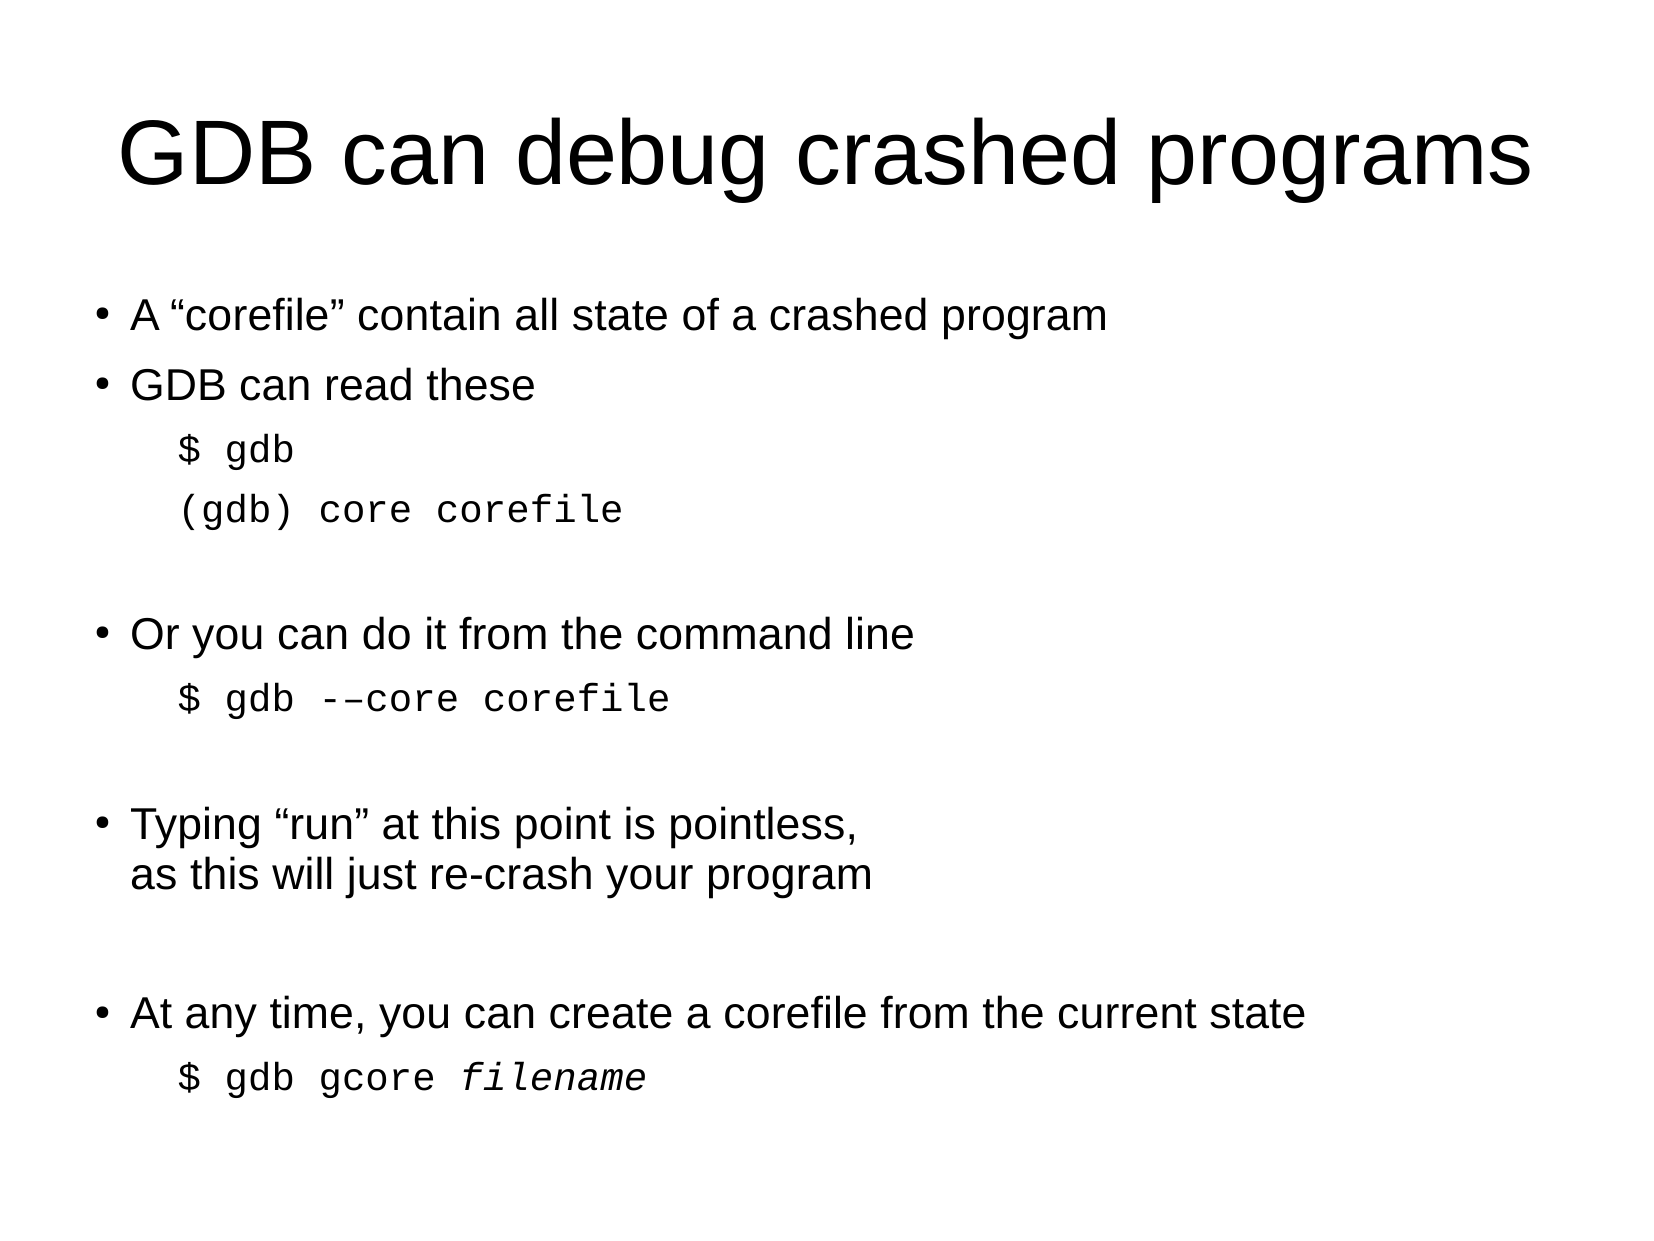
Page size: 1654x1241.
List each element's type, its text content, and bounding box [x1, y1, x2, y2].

list A “corefile” contain all state of a crashed program GDB can read these $ gdb (gdb) core corefile Or you can do it from the command line $ gdb -–core corefile Typing “run” at this point is pointless, as this will just re-crash your program At any time, you can create a corefile from the current state $ gdb gcore filename [82, 290, 1571, 1109]
title GDB can debug crashed programs [82, 49, 1571, 257]
